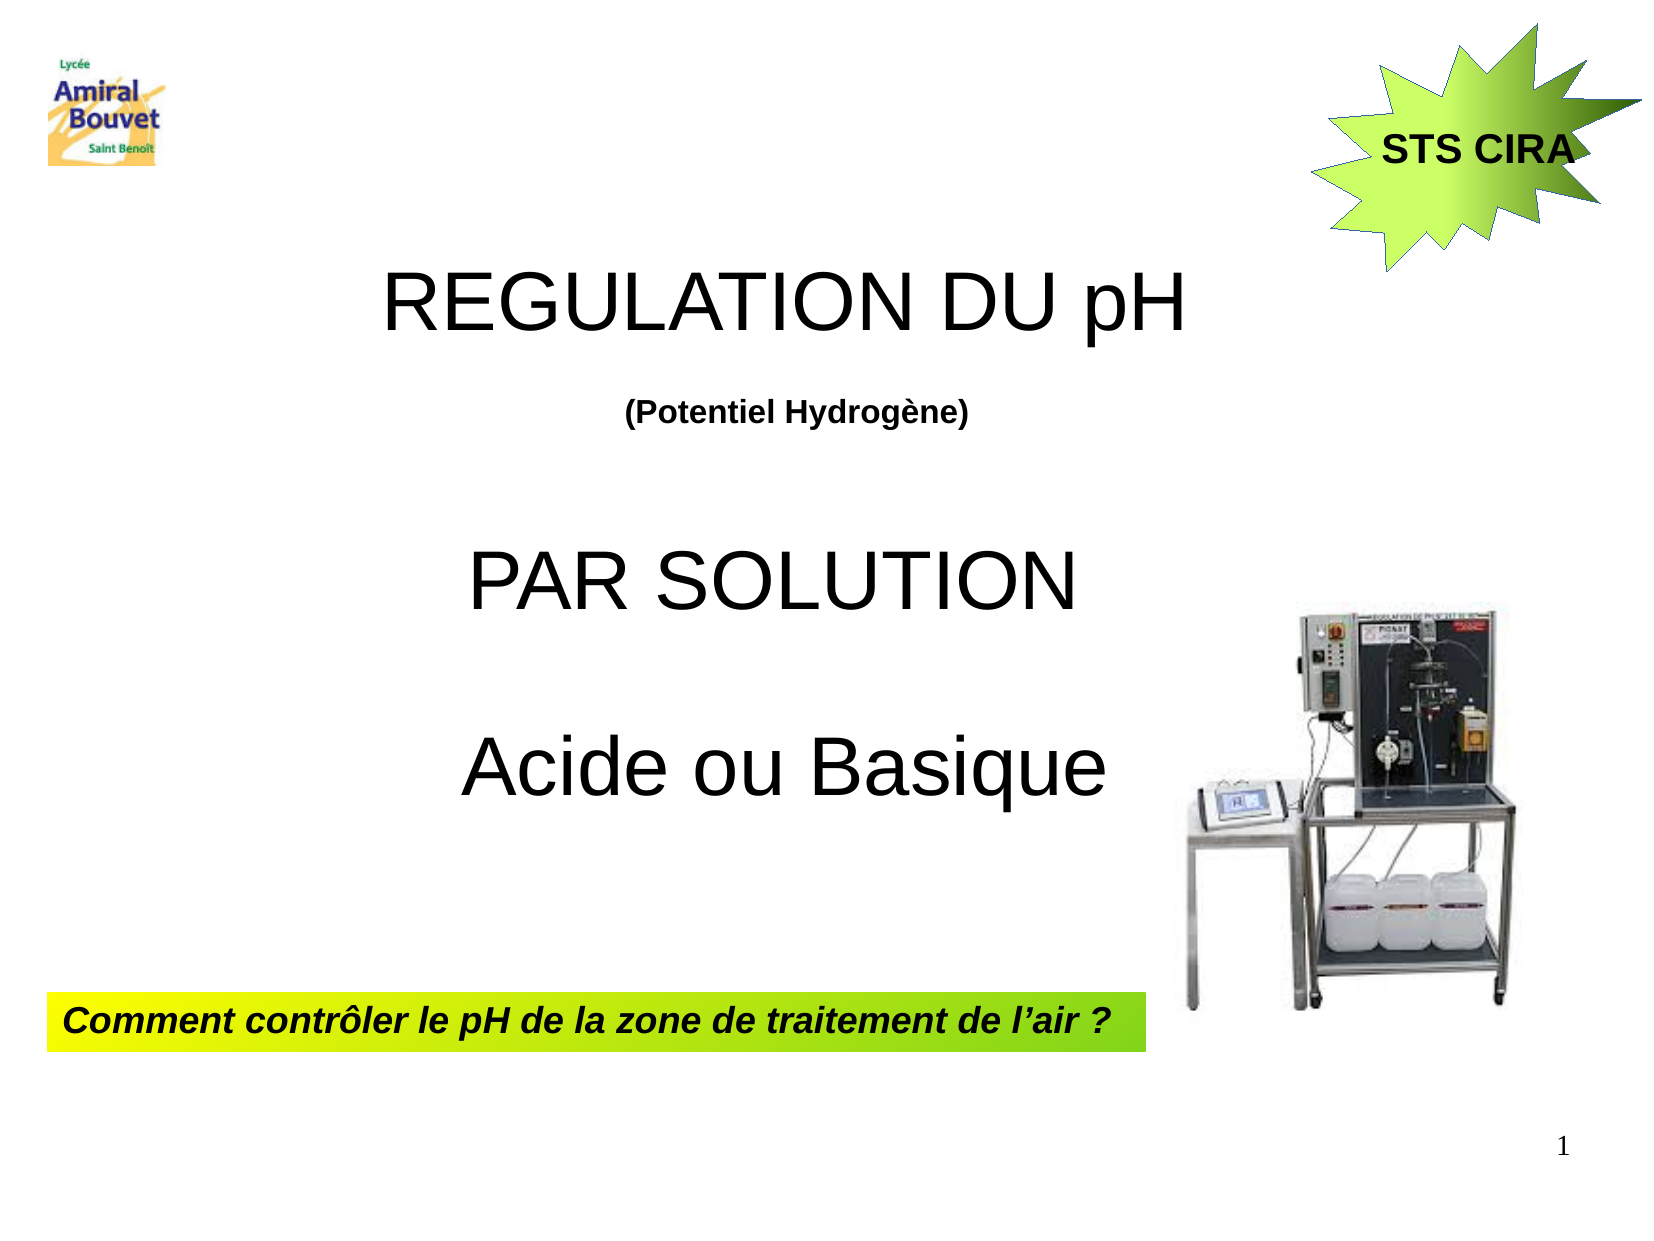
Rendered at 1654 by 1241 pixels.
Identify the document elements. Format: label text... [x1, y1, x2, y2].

text_box REGULATION DU pH (Potentiel Hydrogène) PAR SOLUTION Acide ou Basique [141, 248, 1430, 821]
text_box STS CIRA [1311, 23, 1642, 272]
picture [48, 47, 166, 166]
text_box Comment contrôler le pH de la zone de traitement de l’air ? [47, 992, 1146, 1052]
picture [1145, 602, 1571, 1028]
